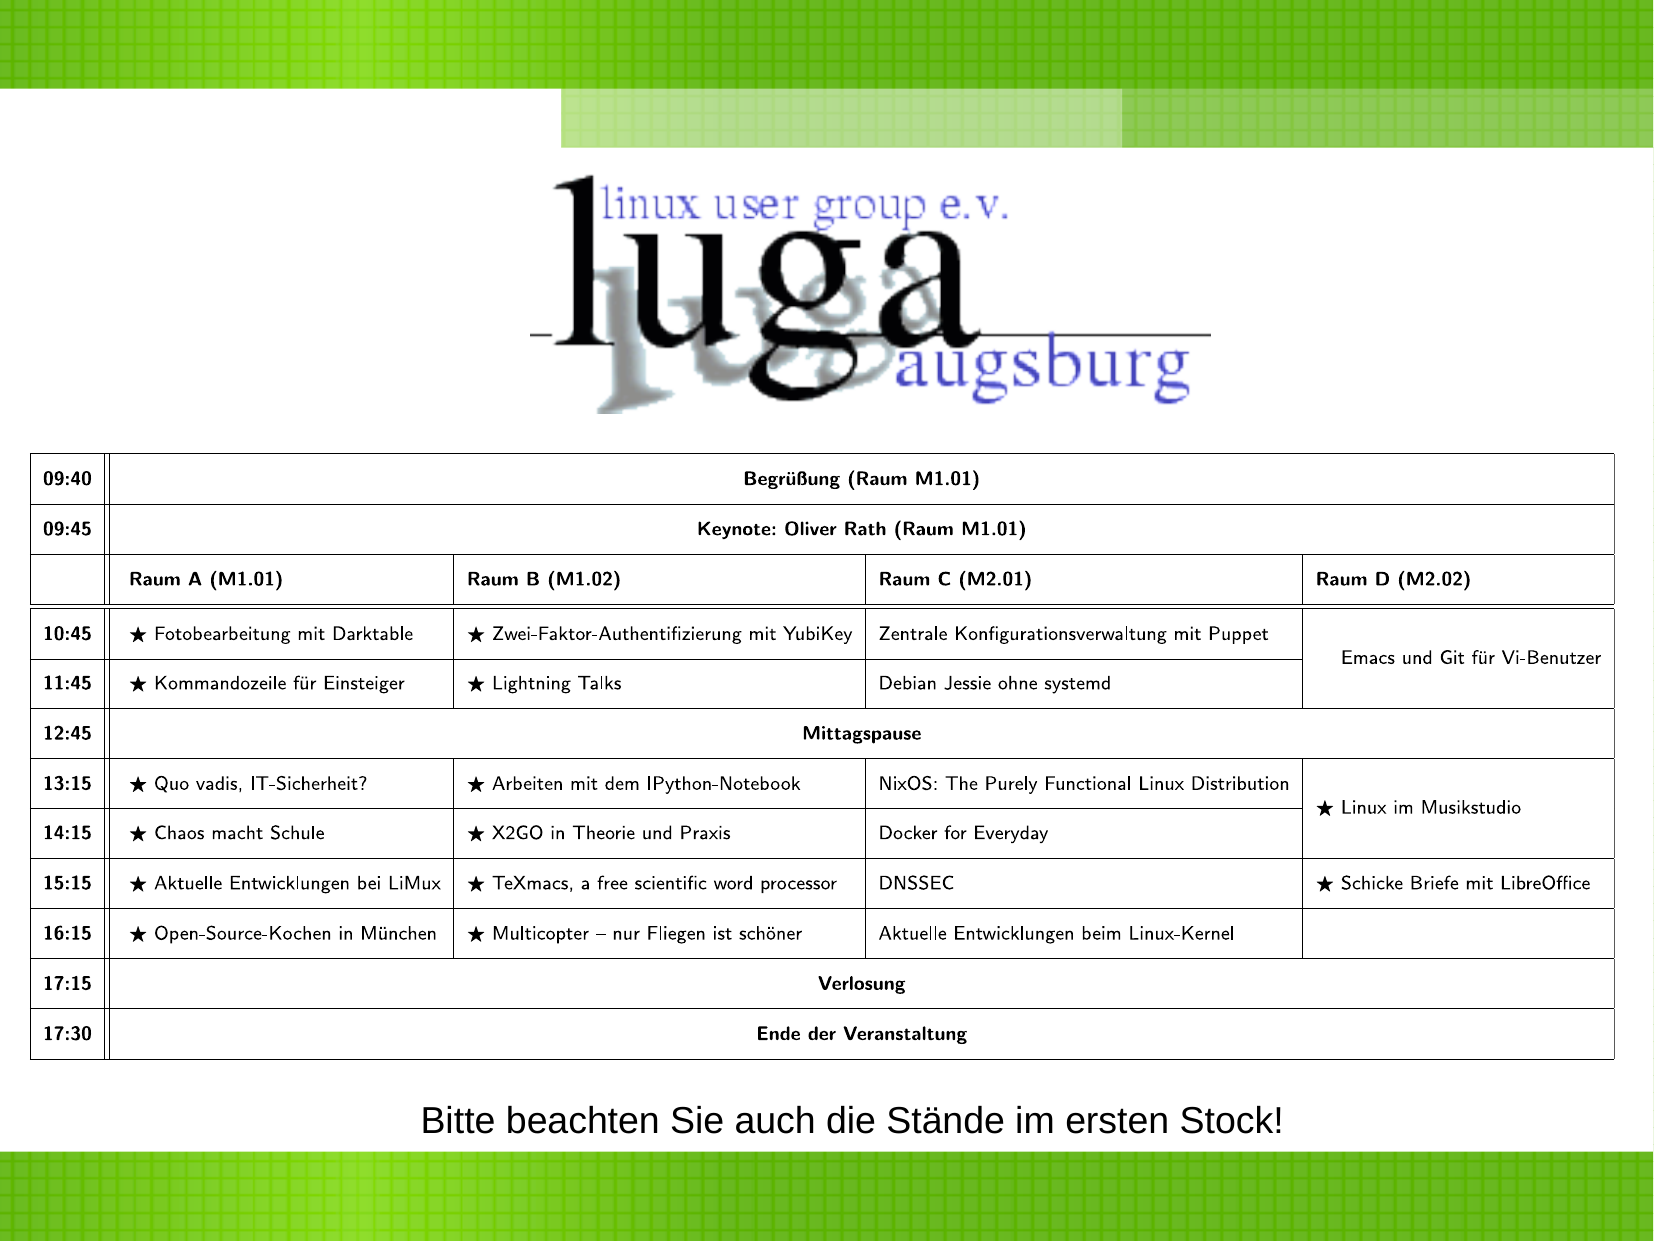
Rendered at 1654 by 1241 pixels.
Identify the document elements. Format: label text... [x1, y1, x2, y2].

text_box Bitte beachten Sie auch die Stände im ersten Stock! [405, 1092, 1300, 1150]
picture [0, 0, 1654, 1241]
picture [29, 453, 1615, 1060]
picture [530, 120, 1211, 414]
